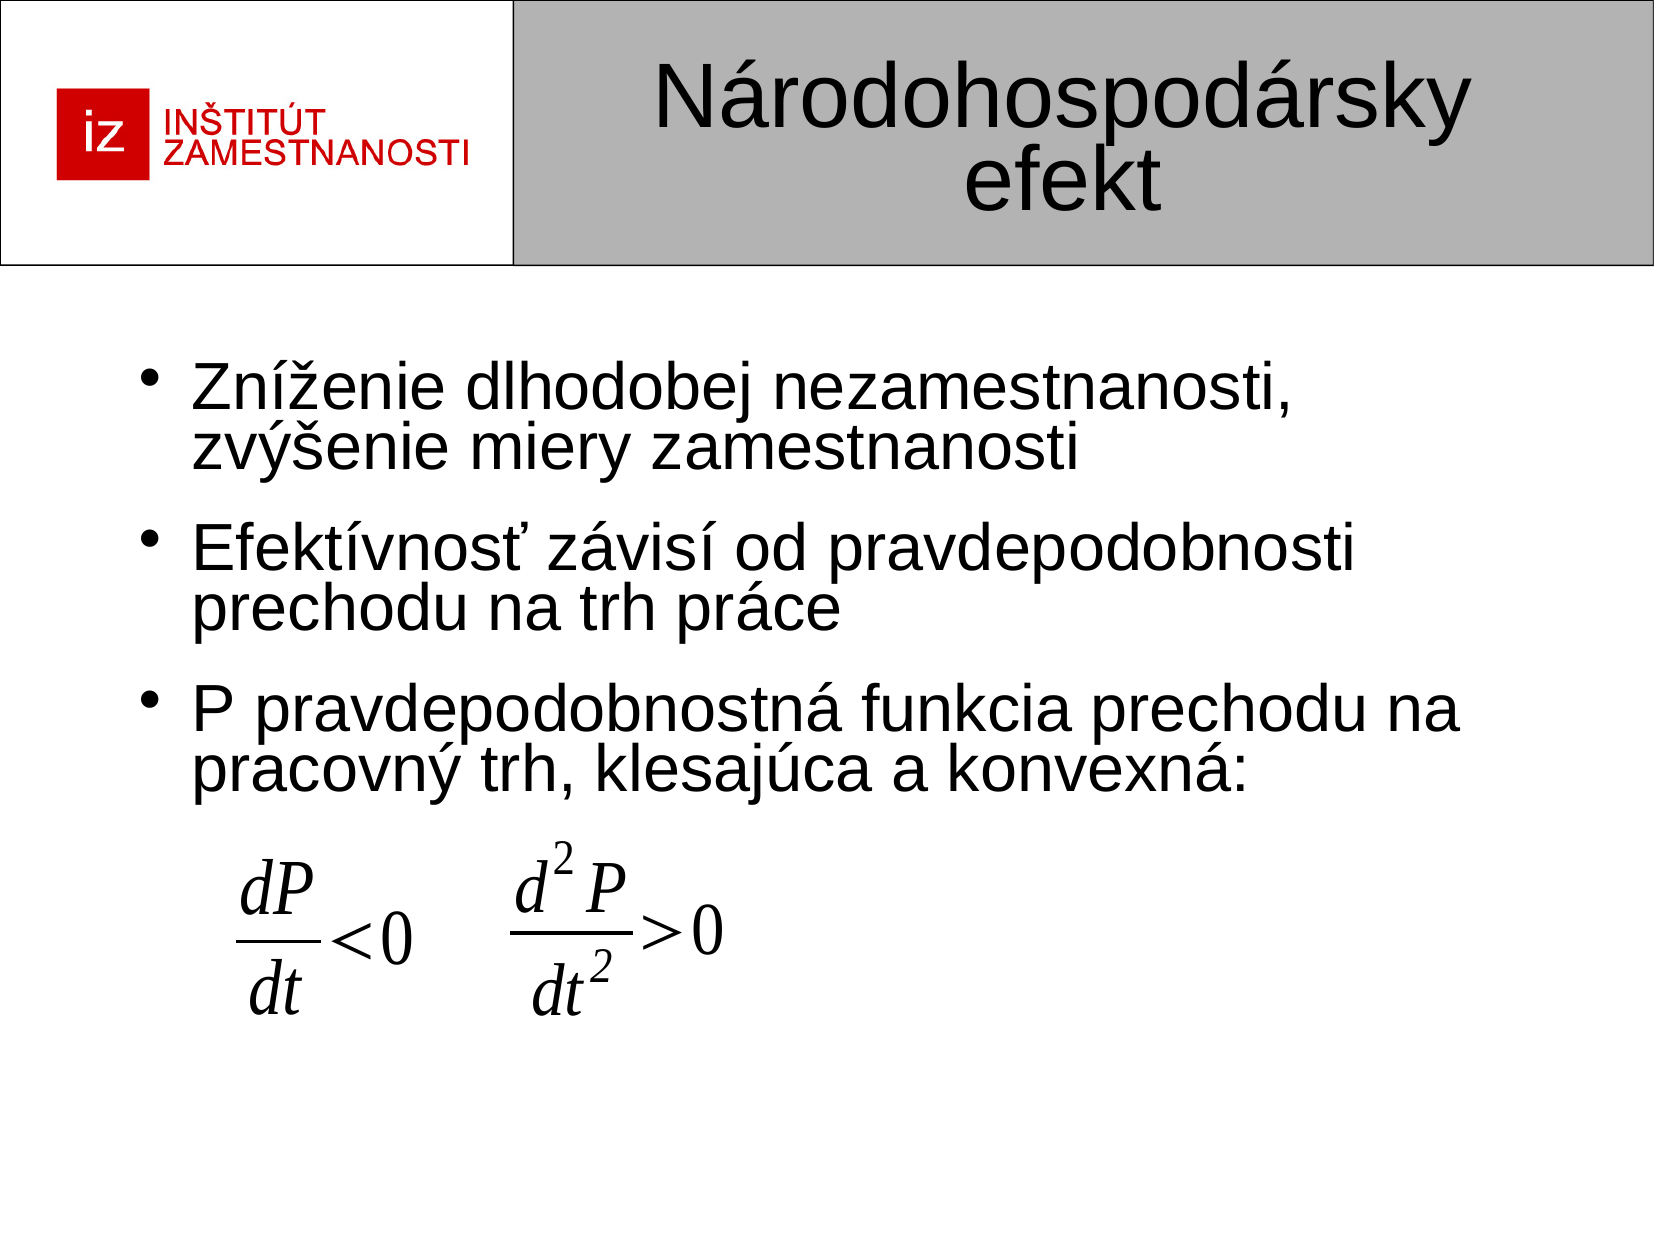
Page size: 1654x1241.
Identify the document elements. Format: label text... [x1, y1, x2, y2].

title Národohospodársky efekt [560, 37, 1565, 229]
chart [489, 832, 751, 1033]
picture [5, 7, 512, 256]
list Zníženie dlhodobej nezamestnanosti, zvýšenie miery zamestnanosti Efektívnosť závisí od pravdepodobnosti prechodu na trh práce P pravdepodobnostná funkcia prechodu na pracovný trh, klesajúca a konvexná: [121, 344, 1533, 1112]
chart [214, 845, 440, 1034]
